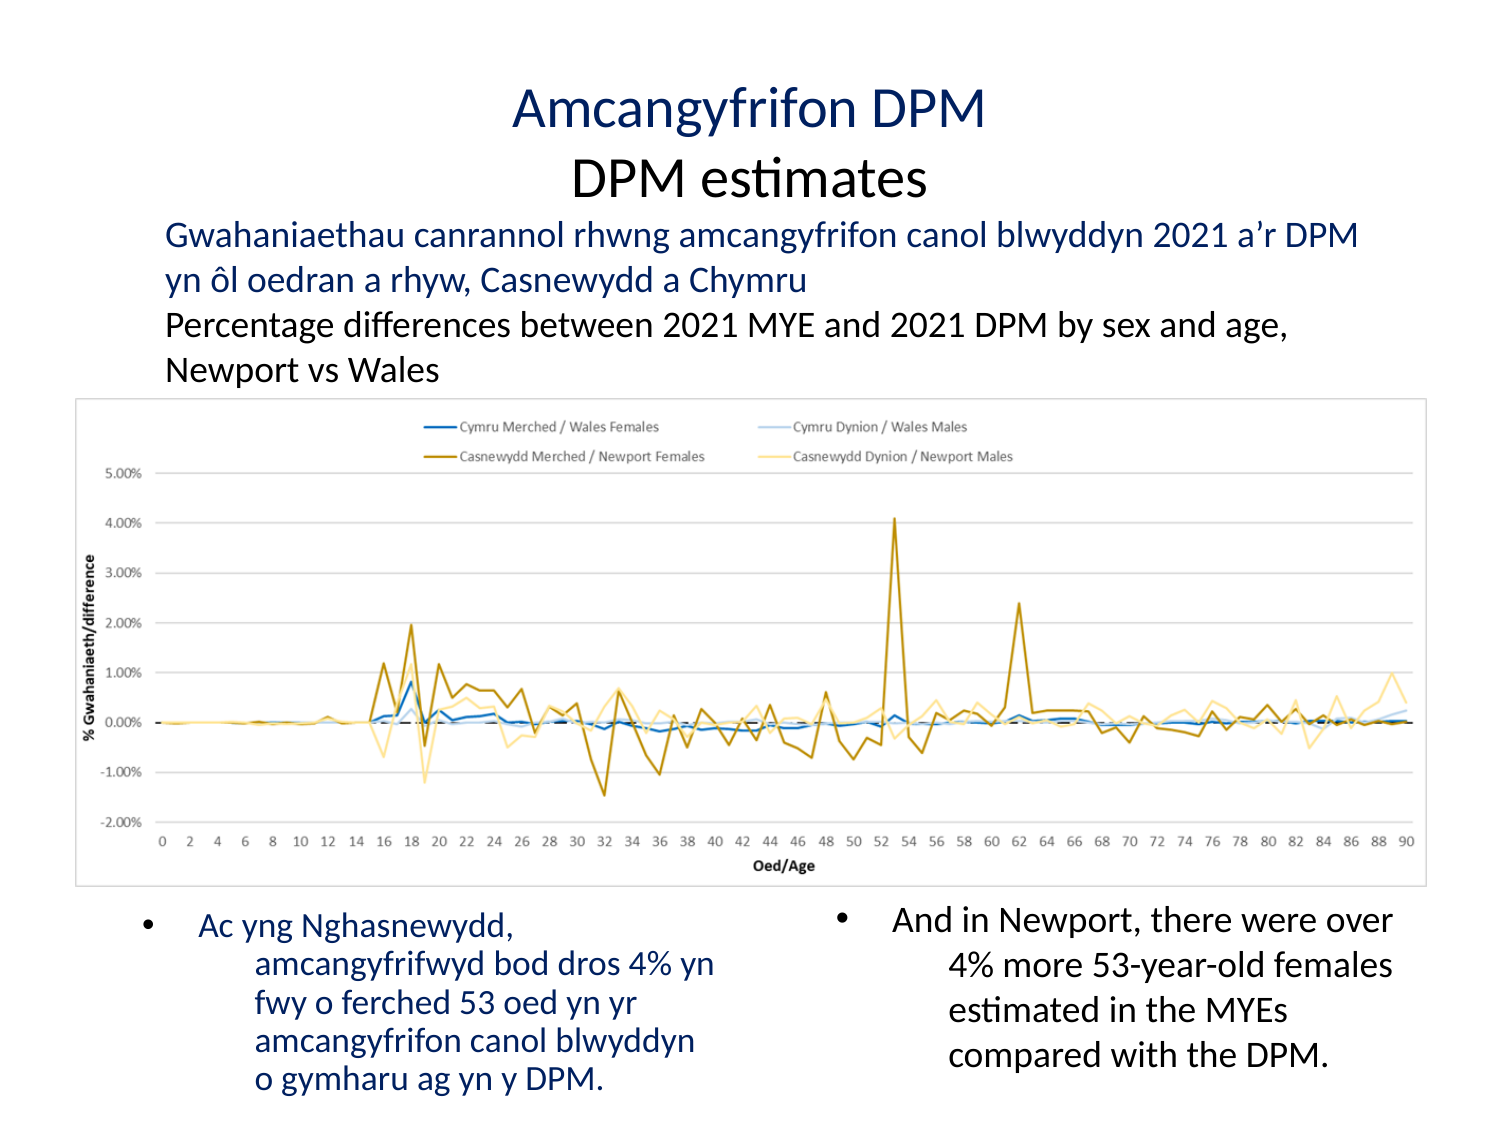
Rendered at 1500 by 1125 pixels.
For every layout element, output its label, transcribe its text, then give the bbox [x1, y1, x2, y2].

title Amcangyfrifon DPM DPM estimates [75, 45, 1426, 233]
picture [75, 398, 1427, 887]
text_box Gwahaniaethau canrannol rhwng amcangyfrifon canol blwyddyn 2021 a’r DPM yn ôl oedran a rhyw, Casnewydd a Chymru Percentage differences between 2021 MYE and 2021 DPM by sex and age, Newport vs Wales [150, 233, 1416, 400]
list And in Newport, there were over 4% more 53-year-old females estimated in the MYEs compared with the DPM. [820, 887, 1426, 1125]
text_box Ac yng Nghasnewydd, amcangyfrifwyd bod dros 4% yn fwy o ferched 53 oed yn yr amcangyfrifon canol blwyddyn o gymharu ag yn y DPM. [127, 899, 732, 1106]
